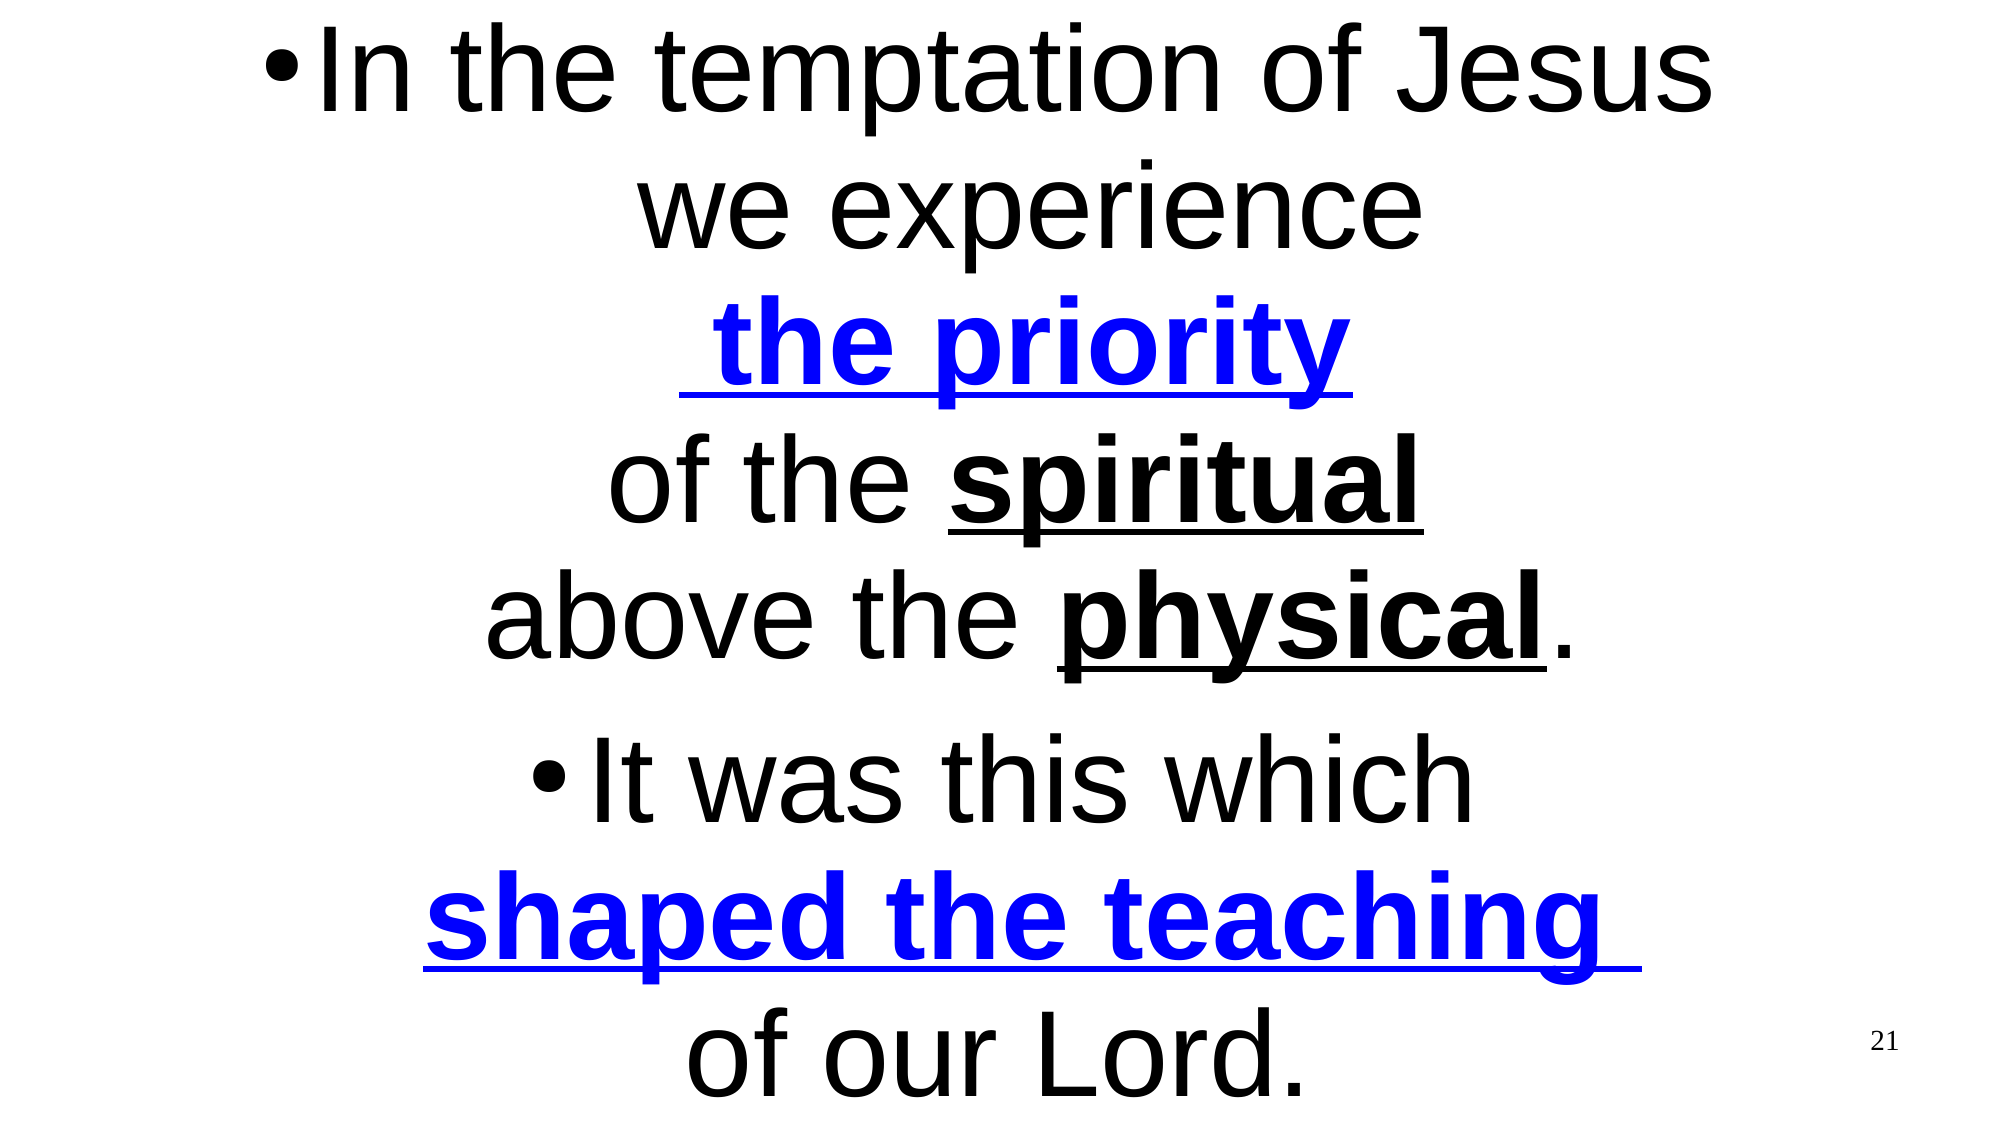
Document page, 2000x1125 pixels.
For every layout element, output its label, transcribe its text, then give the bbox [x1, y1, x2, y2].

list In the temptation of Jesus we experience the priority of the spiritual above the physical. It was this which shaped the teaching of our Lord. [0, 0, 1996, 1123]
